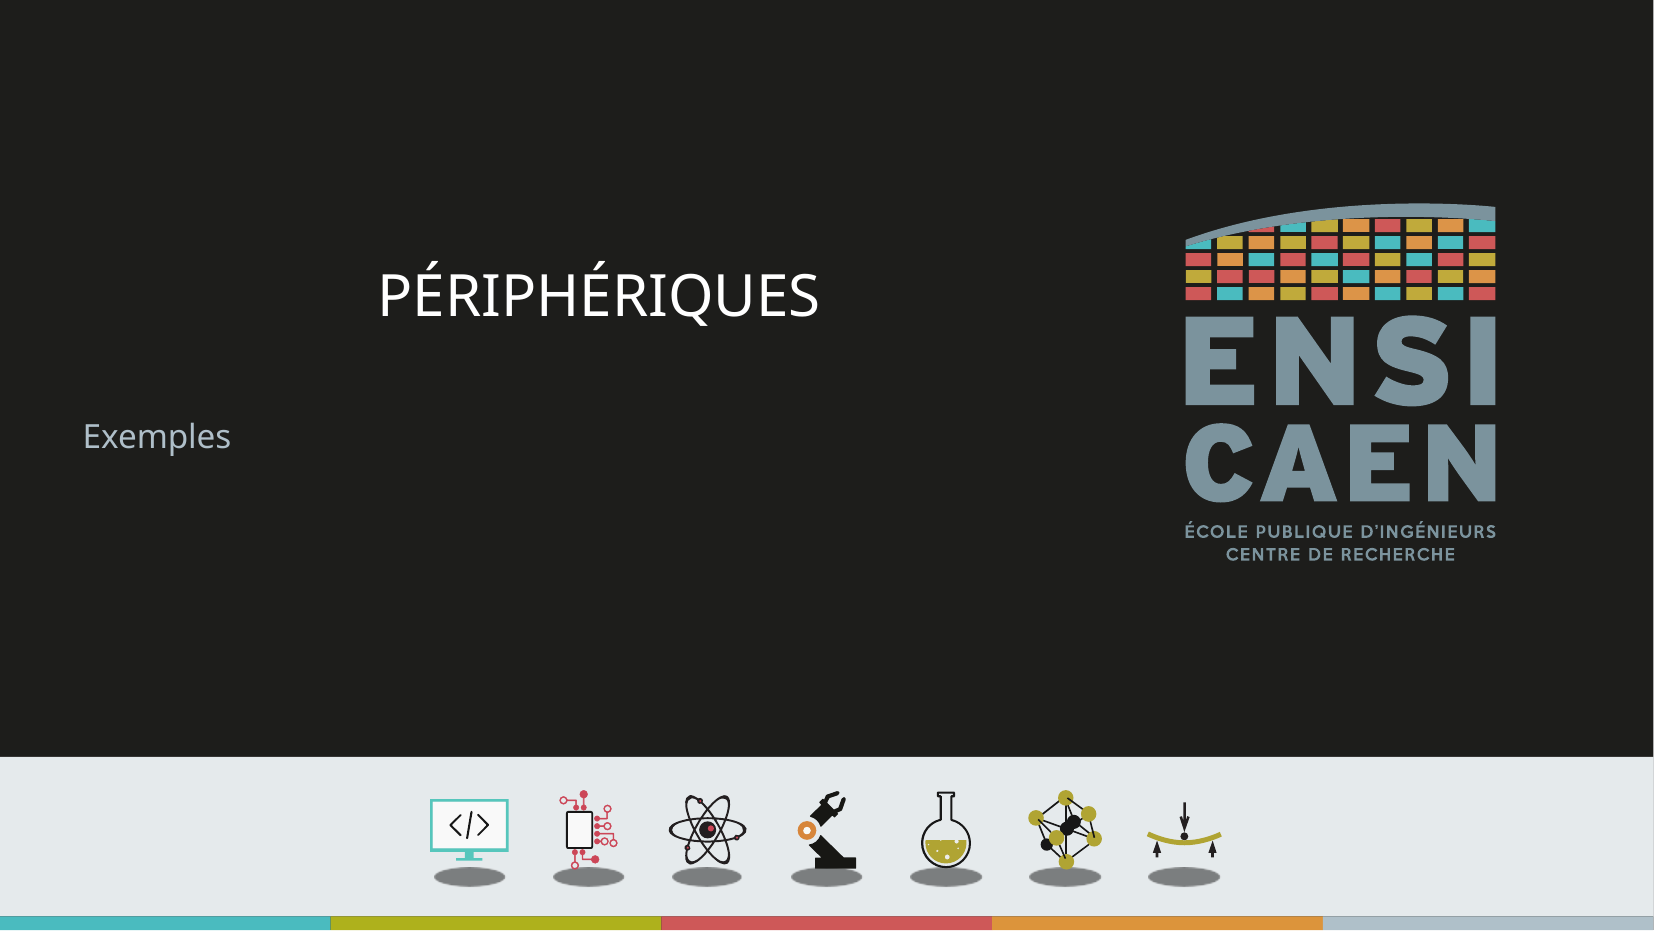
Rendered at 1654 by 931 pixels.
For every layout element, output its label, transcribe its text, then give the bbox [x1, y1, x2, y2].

list Exemples [82, 413, 1117, 758]
title PÉRIPHÉRIQUES [82, 192, 1117, 384]
